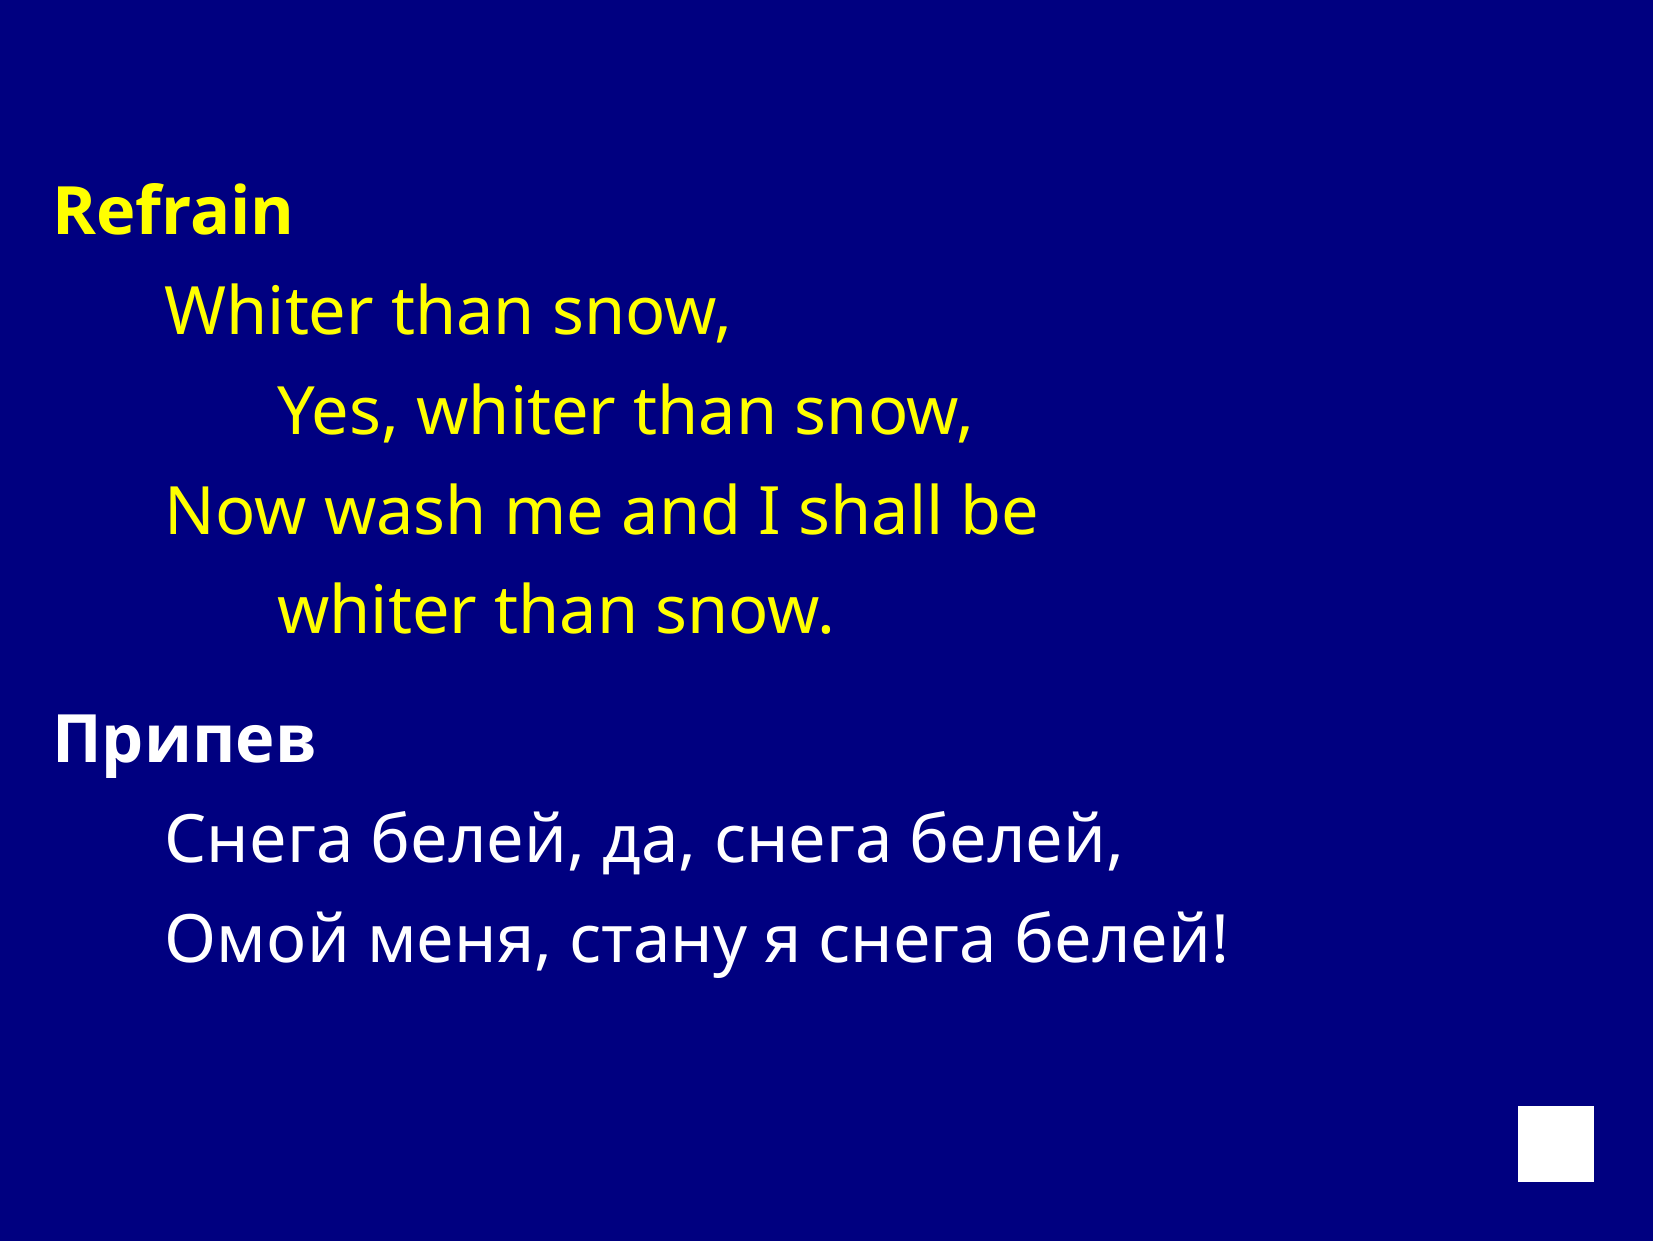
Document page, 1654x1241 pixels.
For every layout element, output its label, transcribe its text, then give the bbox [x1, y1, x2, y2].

text_box Refrain Whiter than snow, Yes, whiter than snow, Now wash me and I shall be whiter than snow. [37, 56, 1653, 675]
text_box Припев Снега белей, да, снега белей, Омой меня, стану я снега белей! [37, 675, 1653, 1163]
text_box [1518, 1163, 1594, 1182]
